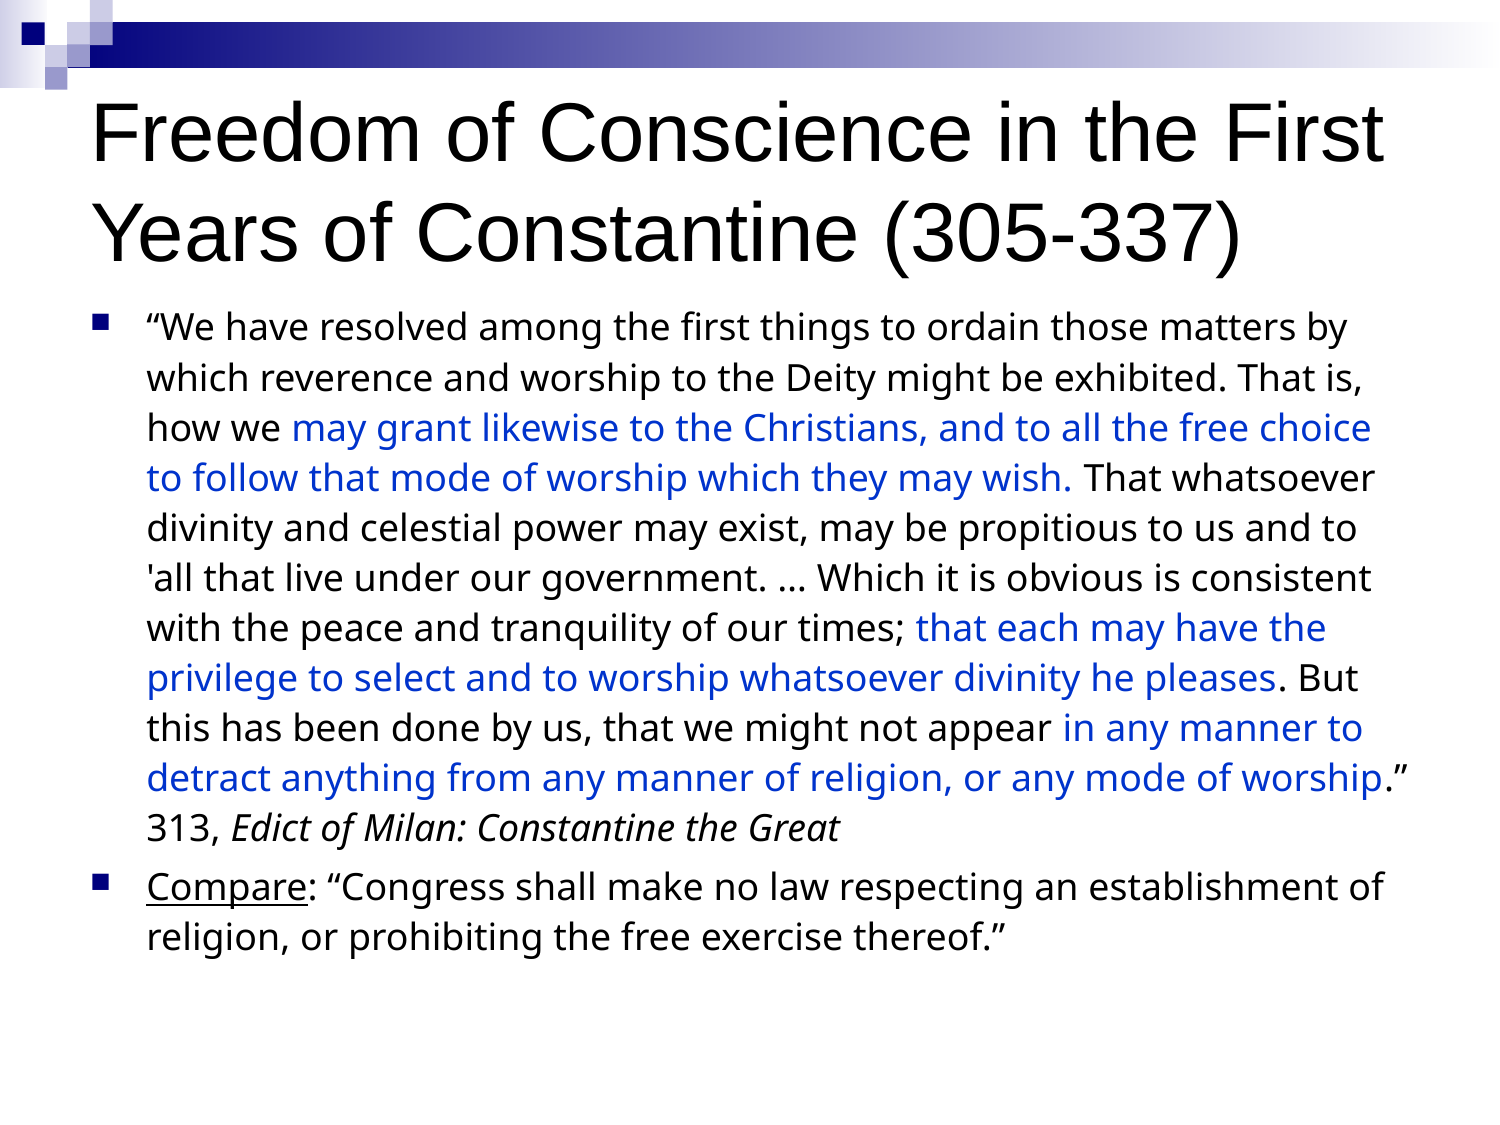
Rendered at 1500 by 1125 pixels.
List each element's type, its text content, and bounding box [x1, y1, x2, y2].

title Freedom of Conscience in the First Years of Constantine (305-337) [75, 65, 1425, 290]
list “We have resolved among the first things to ordain those matters by which reverence and worship to the Deity might be exhibited. That is, how we may grant likewise to the Christians, and to all the free choice to follow that mode of worship which they may wish. That whatsoever divinity and celestial power may exist, may be propitious to us and to 'all that live under our government. … Which it is obvious is consistent with the peace and tranquility of our times; that each may have the privilege to select and to worship whatsoever divinity he pleases. But this has been done by us, that we might not appear in any manner to detract anything from any manner of religion, or any mode of worship.” 313, Edict of Milan: Constantine the Great Compare: “Congress shall make no law respecting an establishment of religion, or prohibiting the free exercise thereof.” [75, 290, 1425, 1083]
